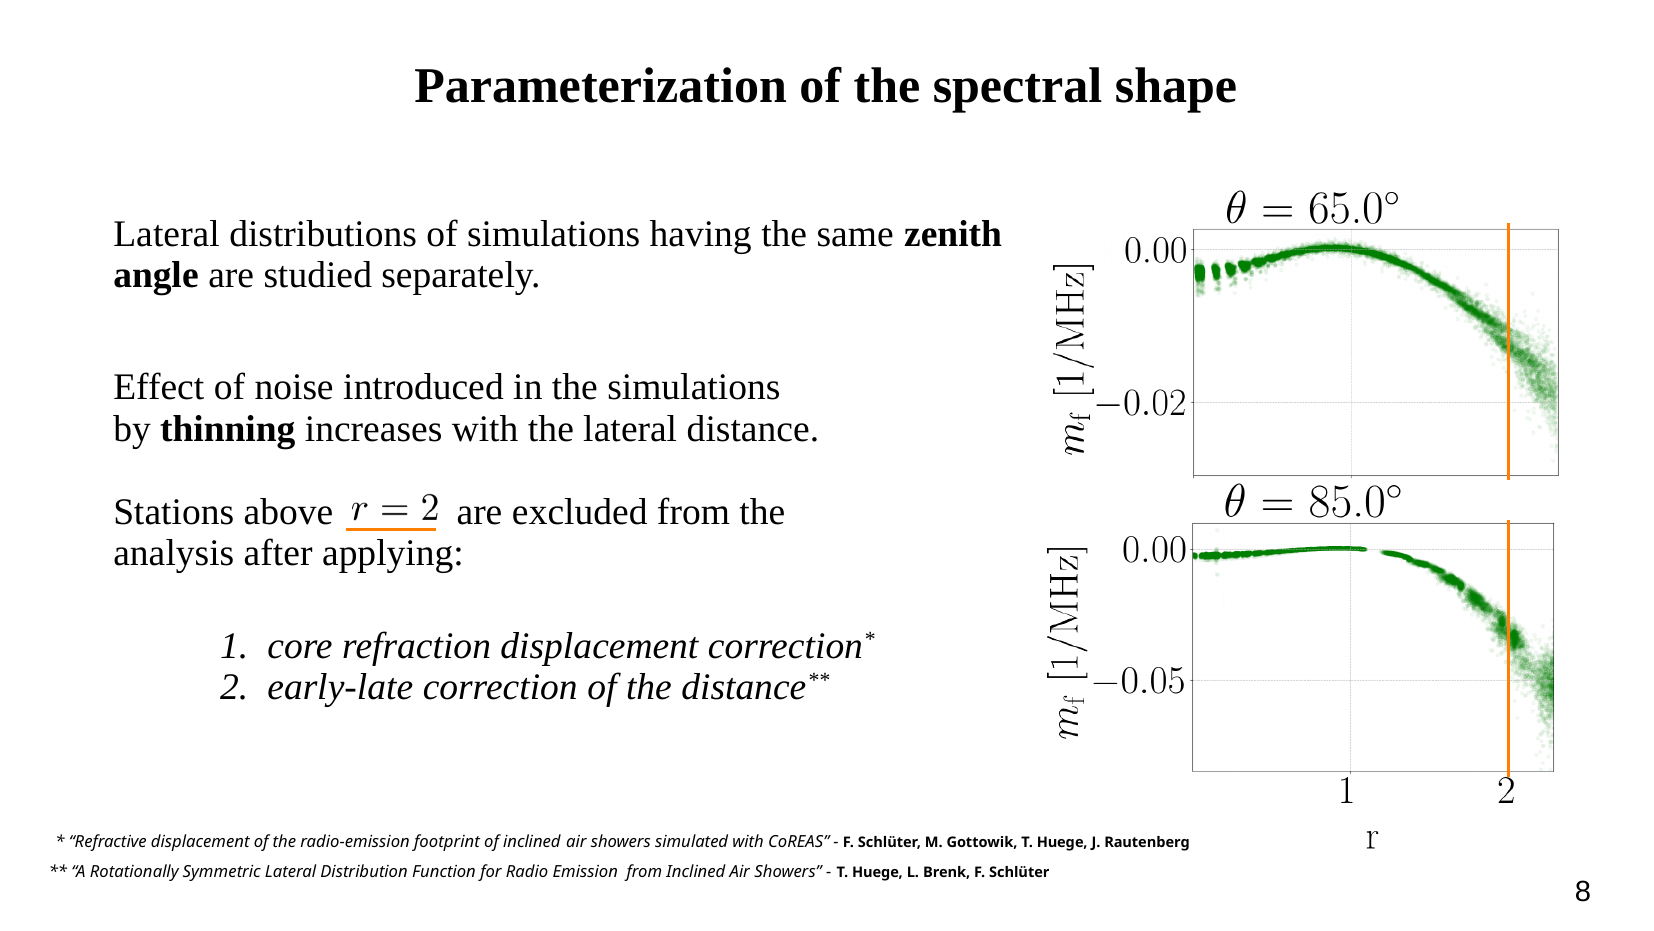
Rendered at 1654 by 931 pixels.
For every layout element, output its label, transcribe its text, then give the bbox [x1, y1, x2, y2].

text_box Effect of noise introduced in the simulations by thinning increases with the lateral distance. Stations above are excluded from the analysis after applying: [98, 358, 841, 582]
text_box * “Refractive displacement of the radio-emission footprint of inclined air showers simulated with CoREAS” - F. Schlüter, M. Gottowik, T. Huege, J. Rautenberg [40, 821, 1351, 921]
picture [1035, 186, 1566, 851]
text_box Lateral distributions of simulations having the same zenith angle are studied separately. [98, 205, 1030, 345]
text_box <number> [1560, 867, 1654, 916]
text_box Parameterization of the spectral shape [399, 50, 1576, 122]
text_box ** “A Rotationally Symmetric Lateral Distribution Function for Radio Emission from Inclined Air Showers” - T. Huege, L. Brenk, F. Schlüter [25, 851, 1279, 931]
text_box 1. core refraction displacement correction* 2. early-late correction of the distance** [205, 617, 960, 799]
